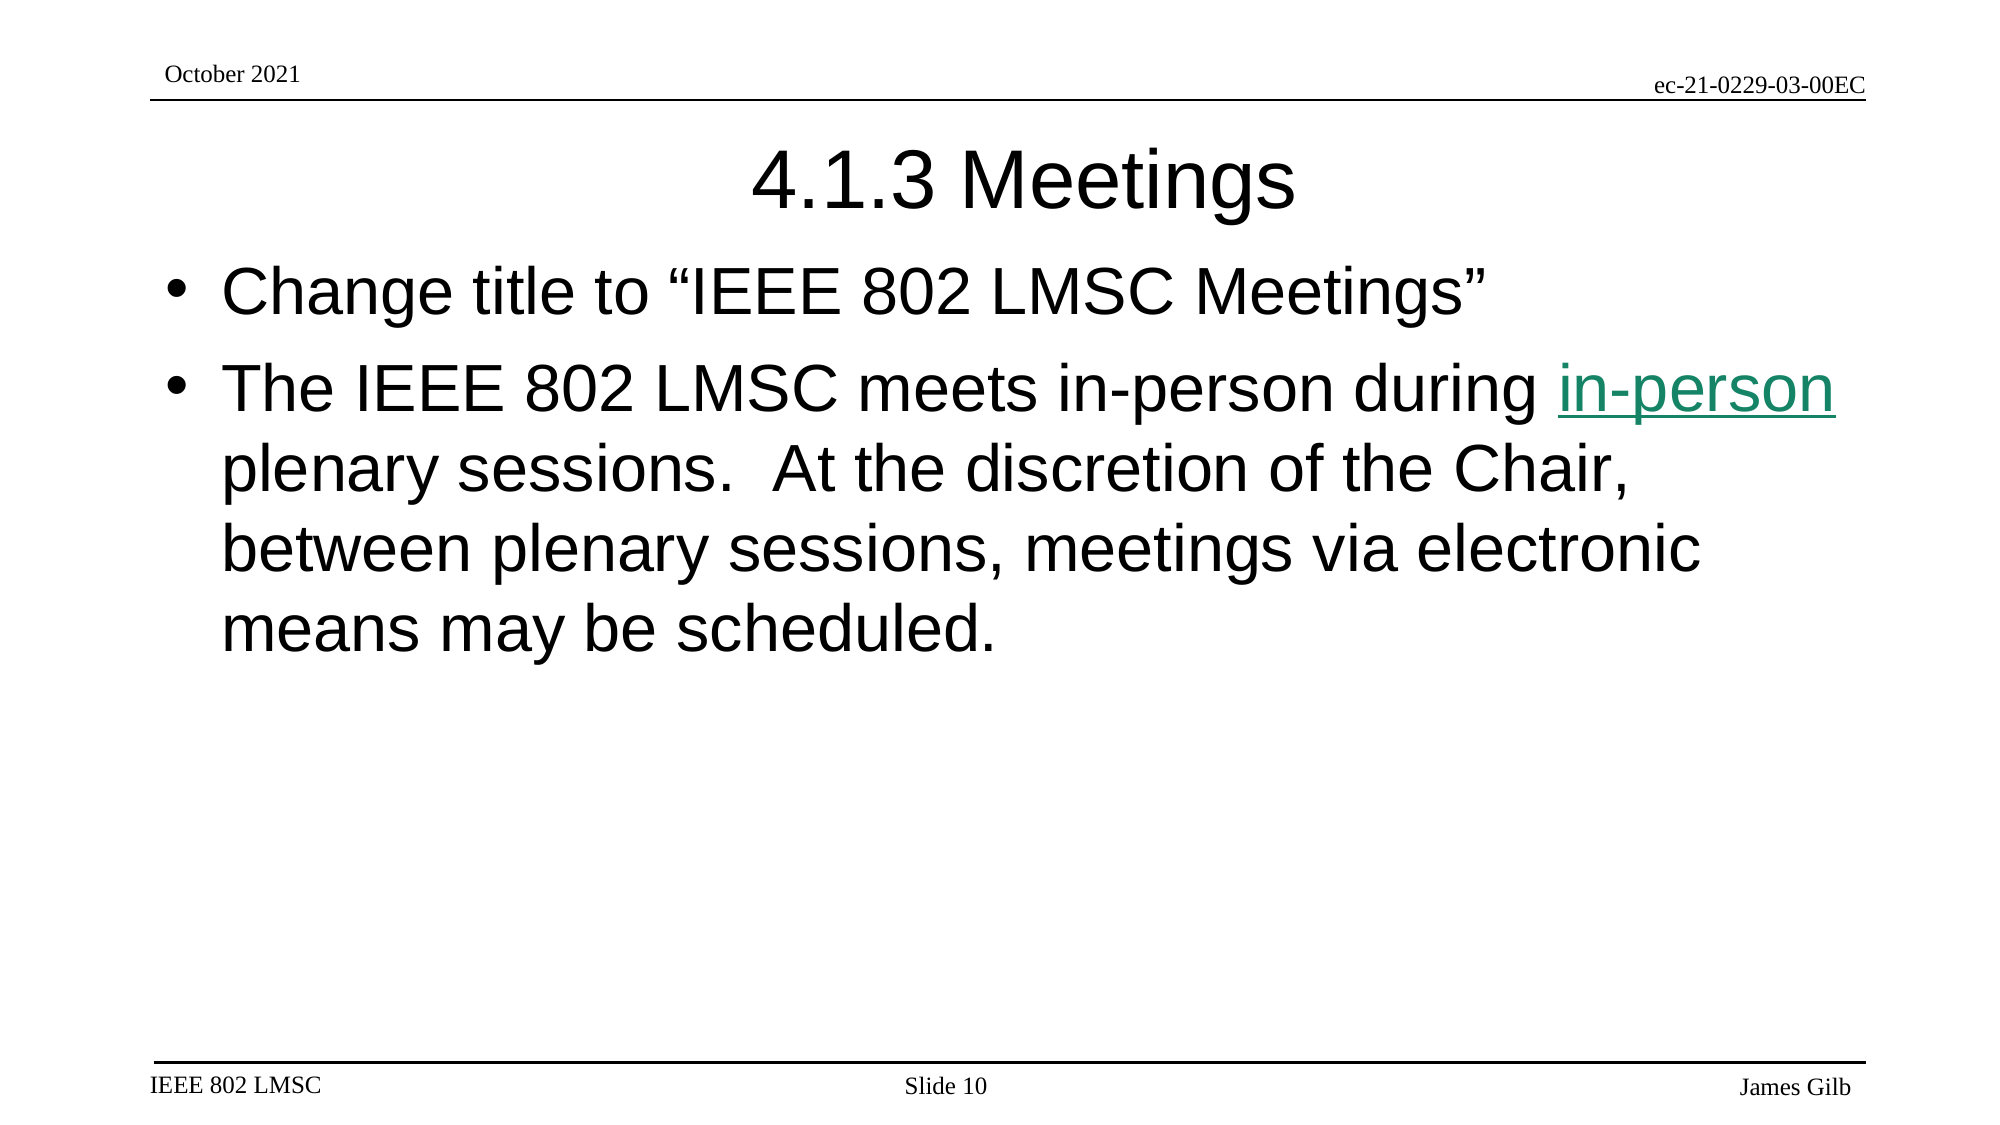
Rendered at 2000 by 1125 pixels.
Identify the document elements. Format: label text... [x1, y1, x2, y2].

title 4.1.3 Meetings [149, 112, 1900, 238]
list Change title to “IEEE 802 LMSC Meetings” The IEEE 802 LMSC meets in-person during in-person plenary sessions. At the discretion of the Chair, between plenary sessions, meetings via electronic means may be scheduled. [149, 239, 1900, 1051]
